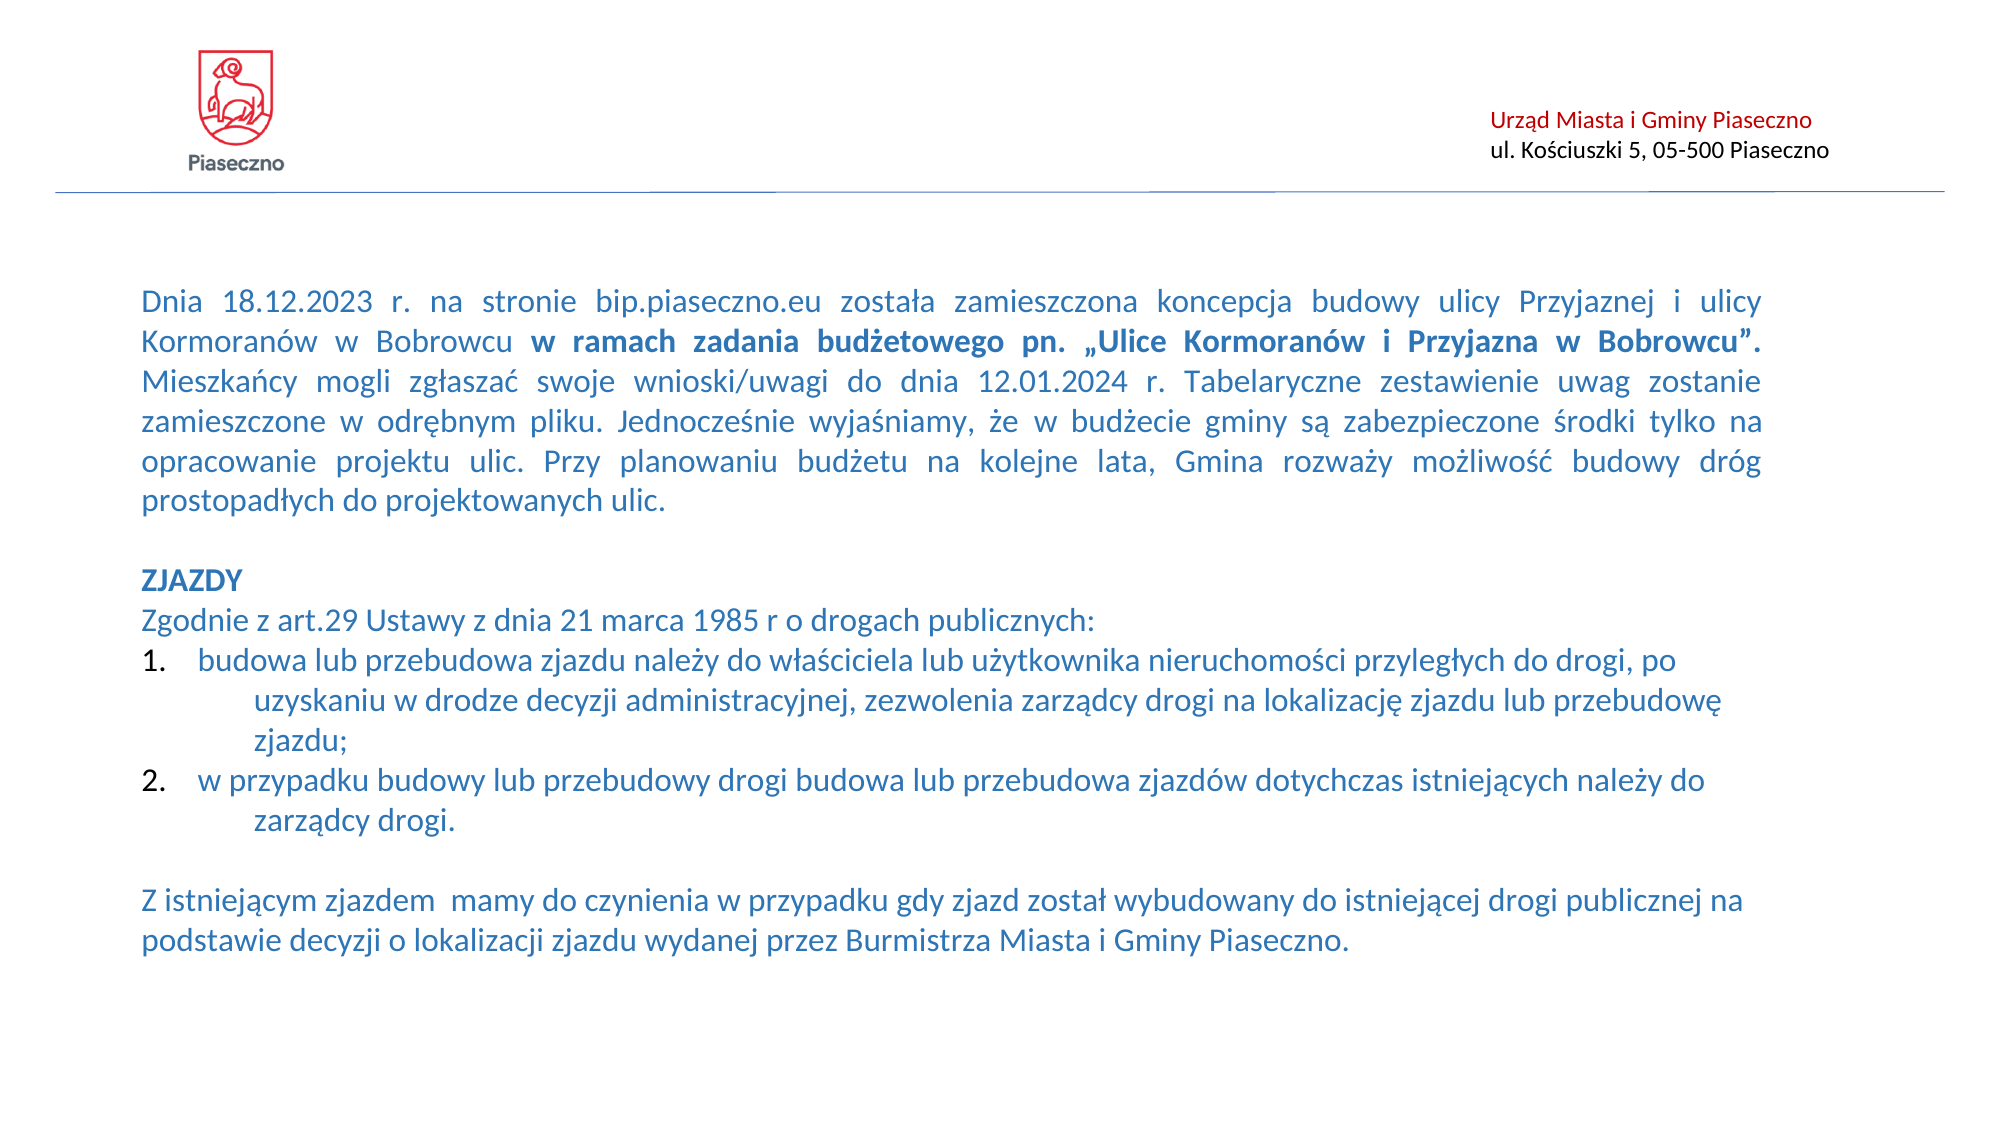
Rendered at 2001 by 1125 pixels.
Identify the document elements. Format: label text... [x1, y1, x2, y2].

text_box Urząd Miasta i Gminy Piaseczno ul. Kościuszki 5, 05-500 Piaseczno [1475, 96, 2000, 171]
picture [187, 48, 285, 173]
text_box Dnia 18.12.2023 r. na stronie bip.piaseczno.eu została zamieszczona koncepcja budowy ulicy Przyjaznej i ulicy Kormoranów w Bobrowcu w ramach zadania budżetowego pn. „Ulice Kormoranów i Przyjazna w Bobrowcu”. Mieszkańcy mogli zgłaszać swoje wnioski/uwagi do dnia 12.01.2024 r. Tabelaryczne zestawienie uwag zostanie zamieszczone w odrębnym pliku. Jednocześnie wyjaśniamy, że w budżecie gminy są zabezpieczone środki tylko na opracowanie projektu ulic. Przy planowaniu budżetu na kolejne lata, Gmina rozważy możliwość budowy dróg prostopadłych do projektowanych ulic. ZJAZDY Zgodnie z art.29 Ustawy z dnia 21 marca 1985 r o drogach publicznych: budowa lub przebudowa zjazdu należy do właściciela lub użytkownika nieruchomości przyległych do drogi, po uzyskaniu w drodze decyzji administracyjnej, zezwolenia zarządcy drogi na lokalizację zjazdu lub przebudowę zjazdu; w przypadku budowy lub przebudowy drogi budowa lub przebudowa zjazdów dotychczas istniejących należy do zarządcy drogi. Z istniejącym zjazdem mamy do czynienia w przypadku gdy zjazd został wybudowany do istniejącej drogi publicznej na podstawie decyzji o lokalizacji zjazdu wydanej przez Burmistrza Miasta i Gminy Piaseczno. [126, 227, 1779, 1125]
